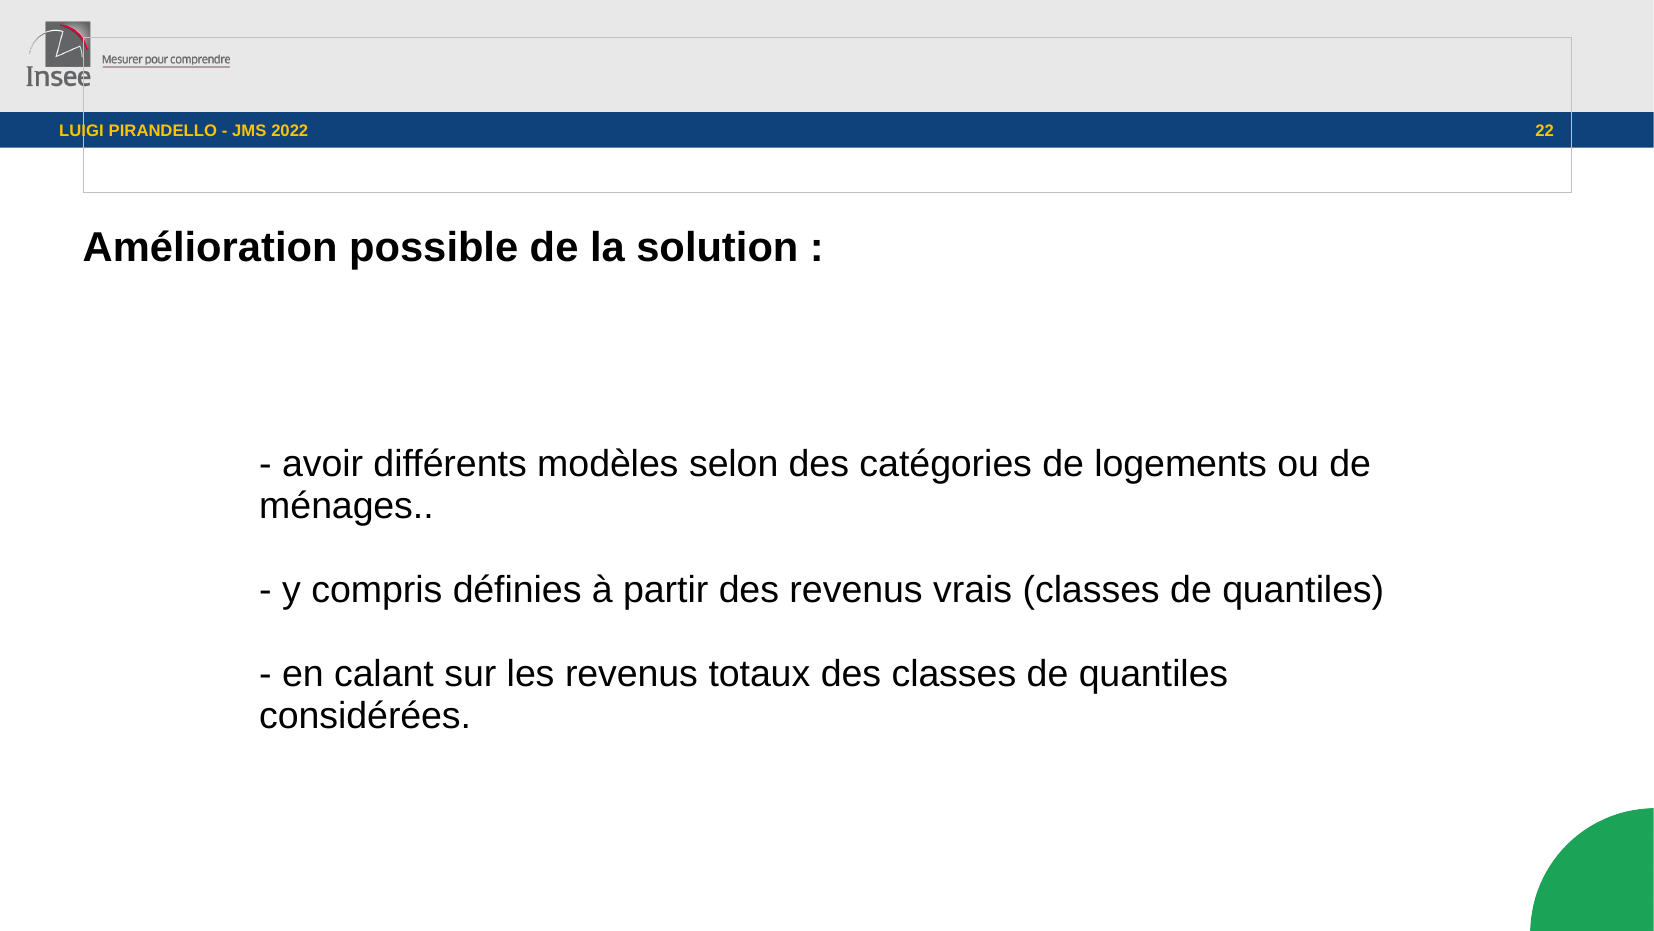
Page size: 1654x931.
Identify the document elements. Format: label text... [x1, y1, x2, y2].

picture [23, 0, 230, 89]
picture [1530, 808, 1654, 931]
picture [84, 38, 230, 89]
text_box - avoir différents modèles selon des catégories de logements ou de ménages.. - y compris définies à partir des revenus vrais (classes de quantiles) - en calant sur les revenus totaux des classes de quantiles considérées. [244, 351, 1410, 744]
